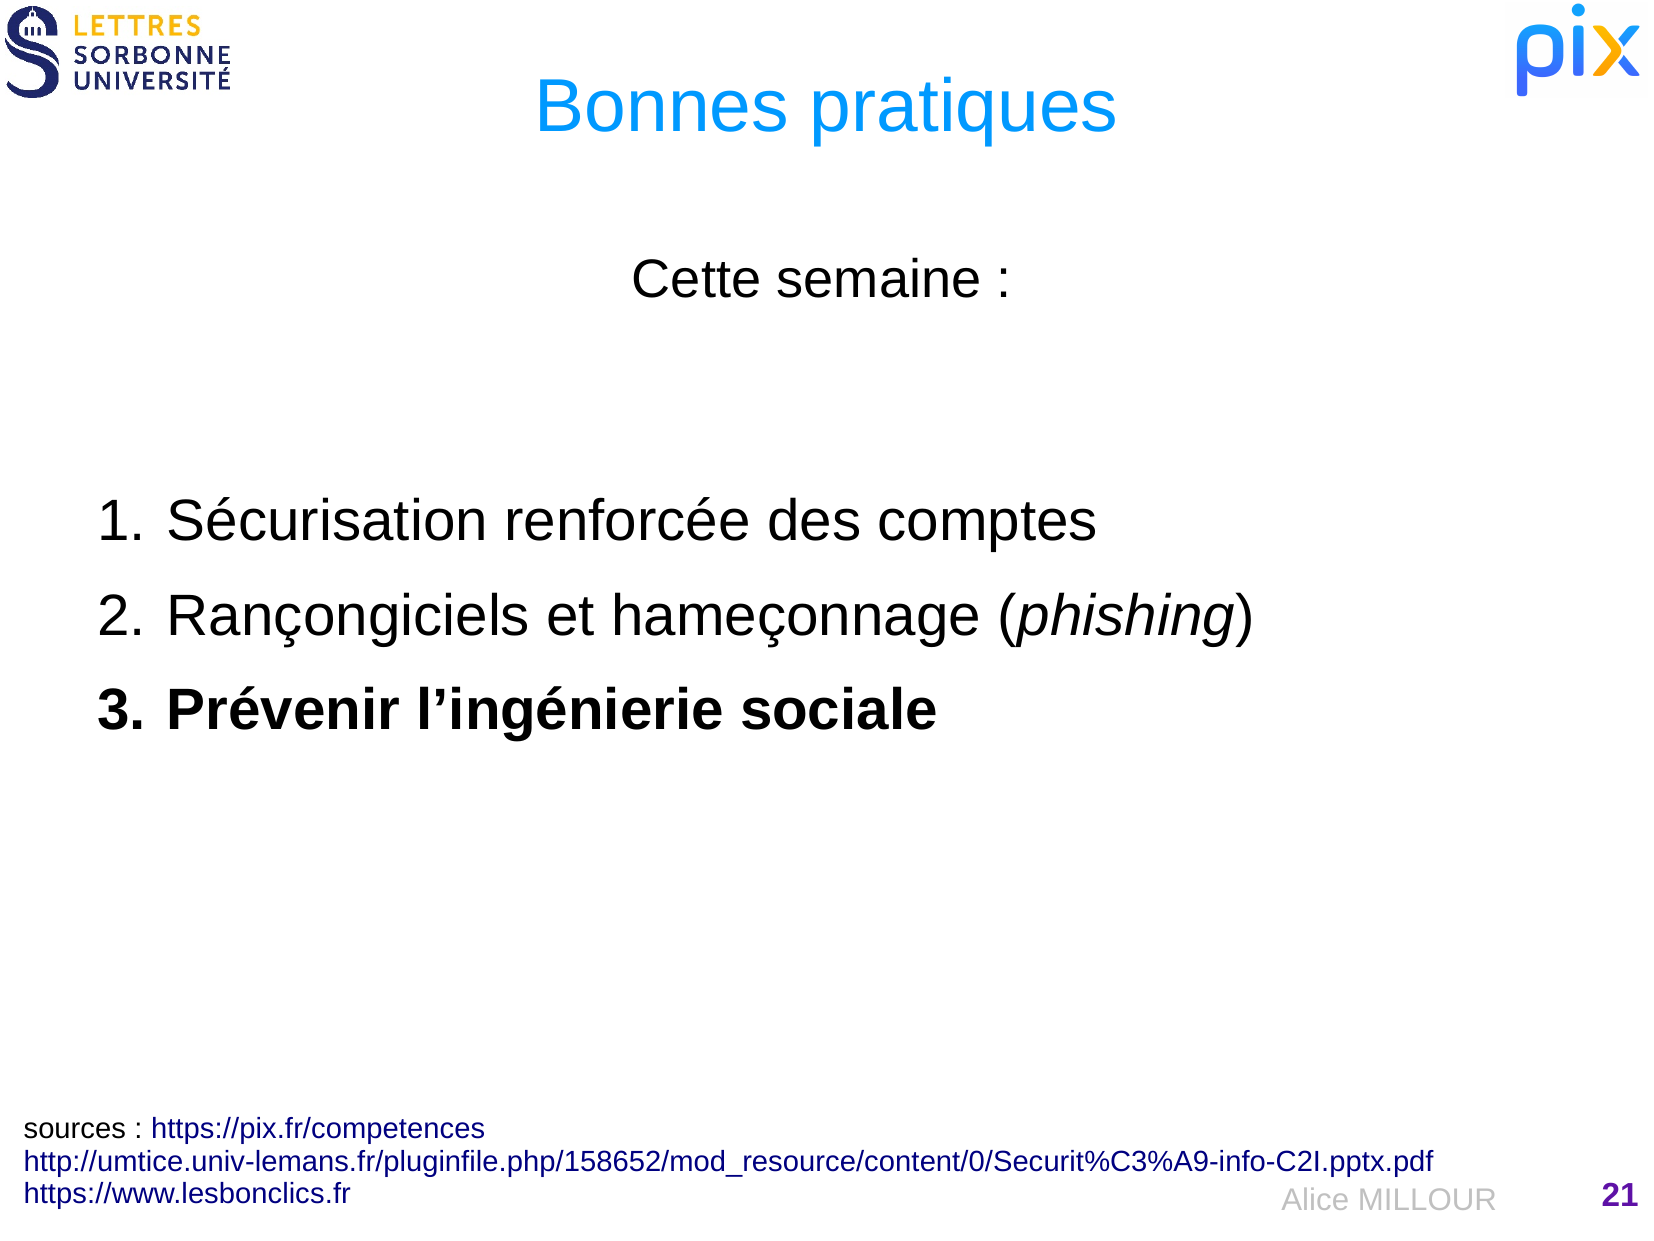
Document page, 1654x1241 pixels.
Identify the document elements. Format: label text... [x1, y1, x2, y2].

picture [1571, 2, 1648, 98]
text_box sources : https://pix.fr/competences http://umtice.univ-lemans.fr/pluginfile.php/158652/mod_resource/content/0/Securit%C3%A9-info-C2I.pptx.pdf https://www.lesbonclics.fr [0, 1104, 1654, 1241]
picture [5, 6, 82, 98]
text_box Cette semaine : [617, 240, 1028, 316]
list Sécurisation renforcée des comptes Rançongiciels et hameçonnage (phishing) Prévenir l’ingénierie sociale [79, 207, 1568, 928]
title Bonnes pratiques [82, 2, 1571, 210]
